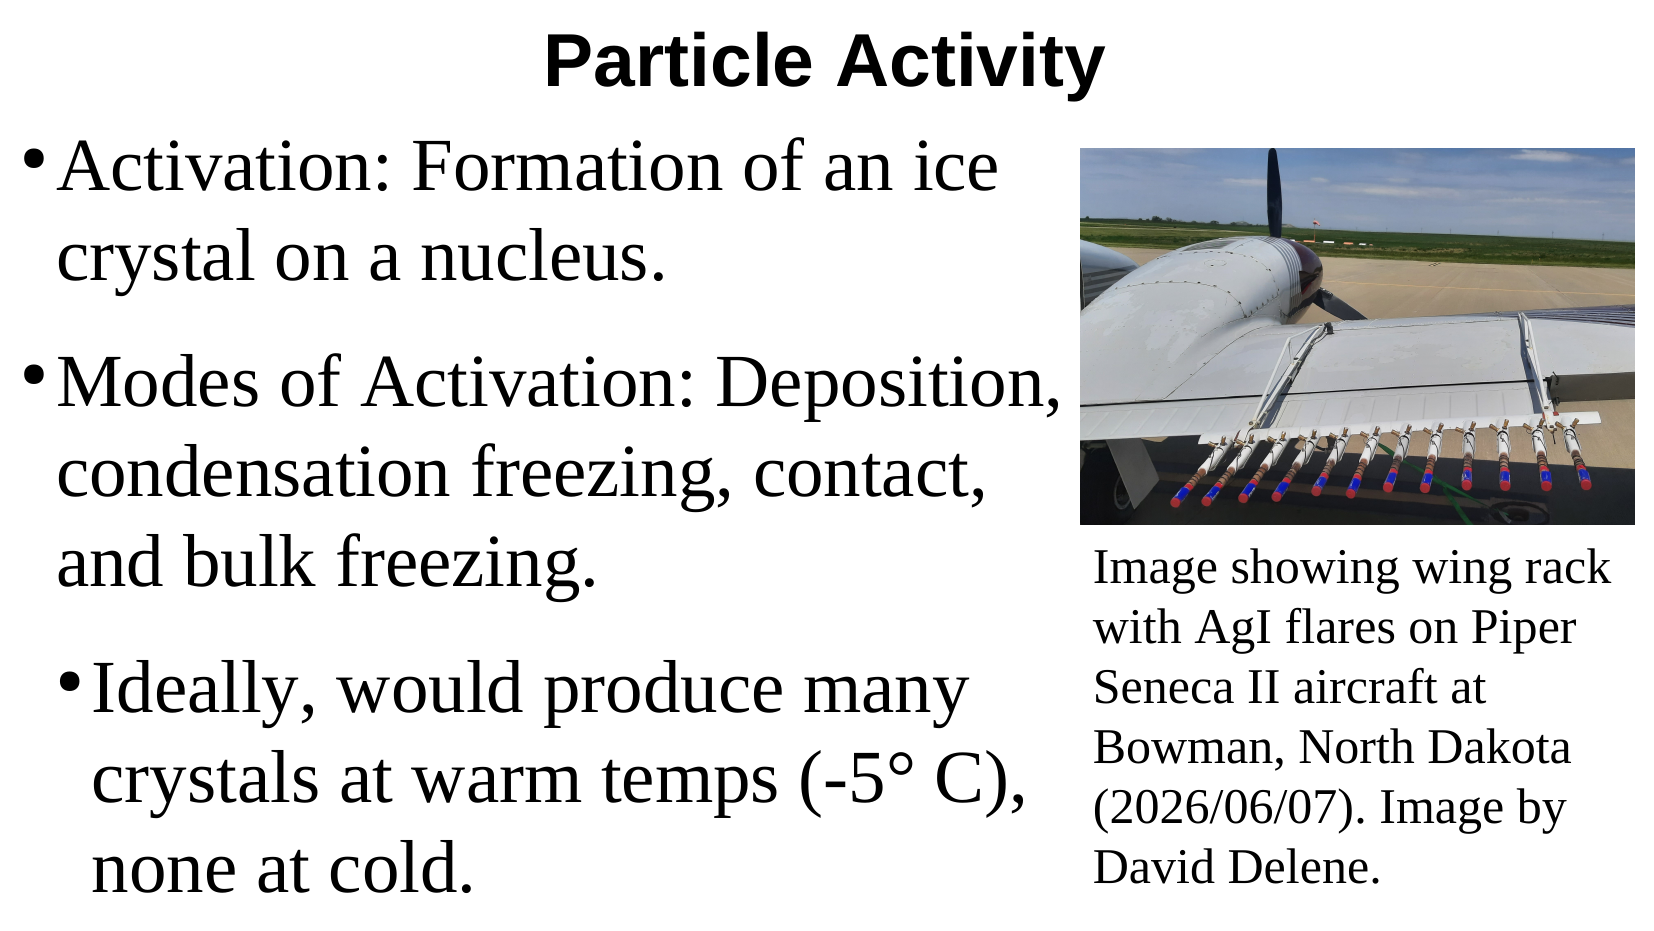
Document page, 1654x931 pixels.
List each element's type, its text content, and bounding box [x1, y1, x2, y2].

title Particle Activity [0, 5, 1654, 107]
text_box Activation: Formation of an ice crystal on a nucleus. Modes of Activation: Deposition, condensation freezing, contact, and bulk freezing. Ideally, would produce many crystals at warm temps (-5° C), none at cold. [0, 108, 1093, 916]
text_box Image showing wing rack with AgI flares on Piper Seneca II aircraft at Bowman, North Dakota (2026/06/07). Image by David Delene. [1050, 531, 1654, 895]
picture [1080, 148, 1636, 526]
